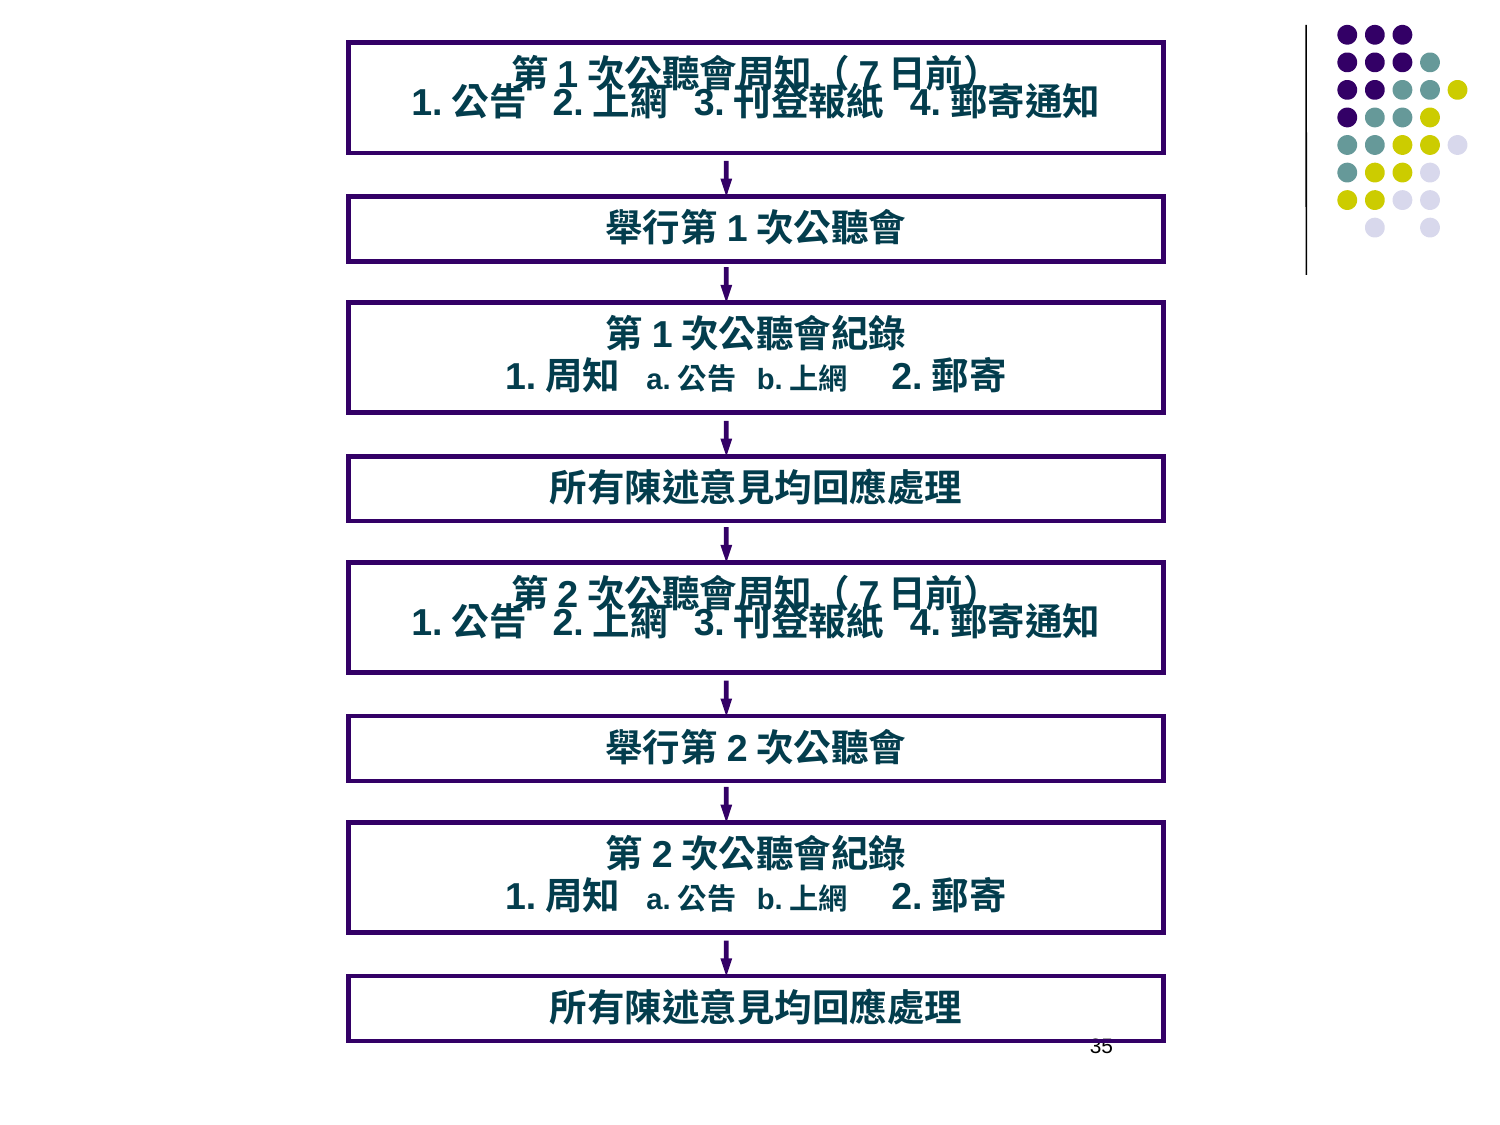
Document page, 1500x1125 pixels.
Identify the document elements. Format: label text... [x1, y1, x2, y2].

text_box [1074, 1025, 1426, 1101]
text_box 第2次公聽會周知（7日前） 1.公告 2.上網 3.刊登報紙 4.郵寄通知 [348, 562, 1164, 673]
text_box 舉行第1次公聽會 [348, 196, 1164, 262]
text_box 第1次公聽會紀錄 1.周知 a.公告 b.上網 2.郵寄 [348, 302, 1164, 413]
text_box 所有陳述意見均回應處理 [348, 976, 1164, 1041]
text_box 舉行第2次公聽會 [348, 716, 1164, 782]
text_box 第2次公聽會紀錄 1.周知 a.公告 b.上網 2.郵寄 [348, 822, 1164, 933]
text_box 第1次公聽會周知（7日前） 1.公告 2.上網 3.刊登報紙 4.郵寄通知 [348, 42, 1164, 153]
text_box 所有陳述意見均回應處理 [348, 456, 1164, 522]
